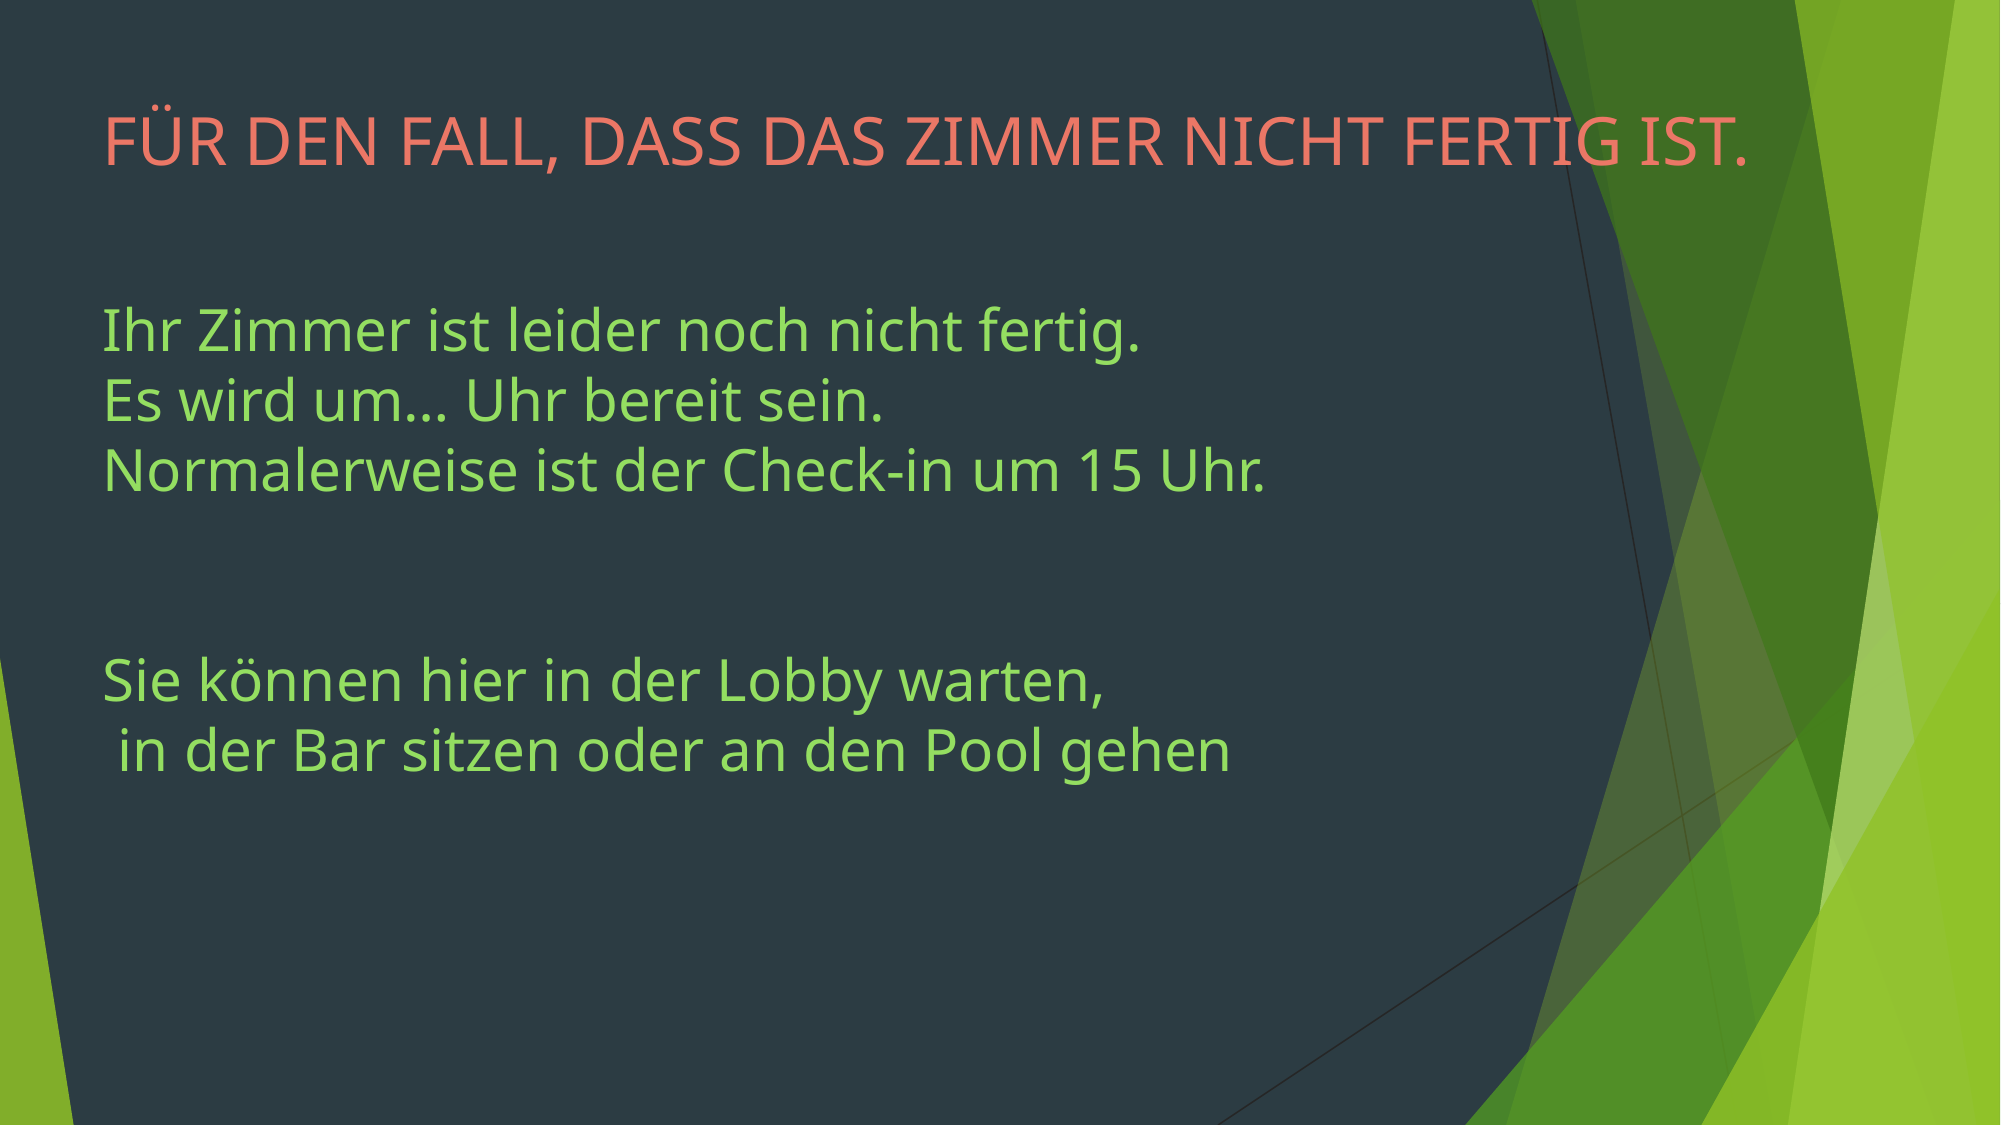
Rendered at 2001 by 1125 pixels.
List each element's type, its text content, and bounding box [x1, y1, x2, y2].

text_box FÜR DEN FALL, DASS DAS ZIMMER NICHT FERTIG IST. Ihr Zimmer ist leider noch nicht fertig. Es wird um… Uhr bereit sein. Normalerweise ist der Check-in um 15 Uhr. Sie können hier in der Lobby warten, in der Bar sitzen oder an den Pool gehen [87, 90, 1793, 940]
